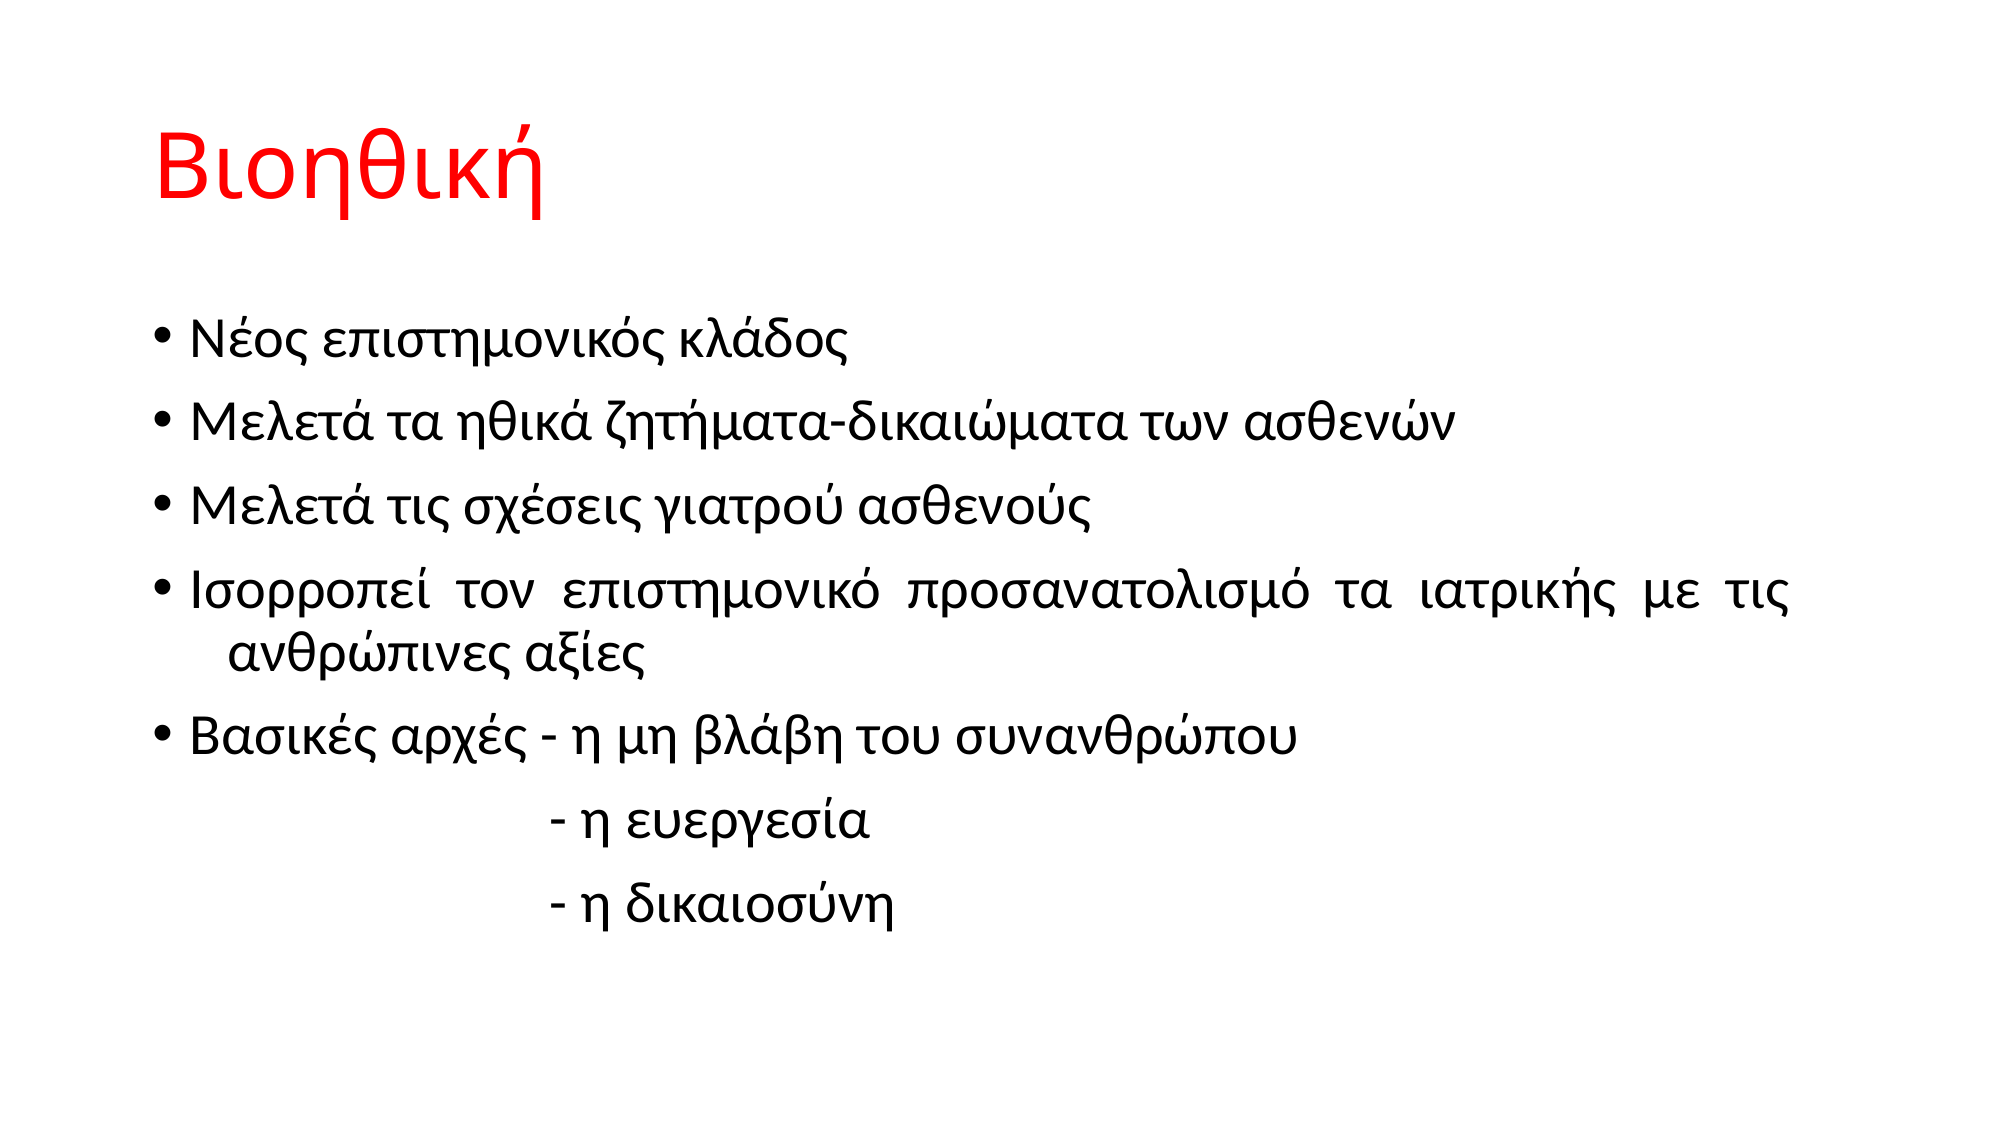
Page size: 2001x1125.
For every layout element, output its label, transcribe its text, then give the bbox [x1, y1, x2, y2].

title Βιοηθική [137, 59, 1863, 278]
list Νέος επιστημονικός κλάδος Μελετά τα ηθικά ζητήματα-δικαιώματα των ασθενών Μελετά τις σχέσεις γιατρού ασθενούς Ισορροπεί τον επιστημονικό προσανατολισμό τα ιατρικής με τις ανθρώπινες αξίες Βασικές αρχές - η μη βλάβη του συνανθρώπου - η ευεργεσία - η δικαιοσύνη [137, 299, 1863, 1014]
